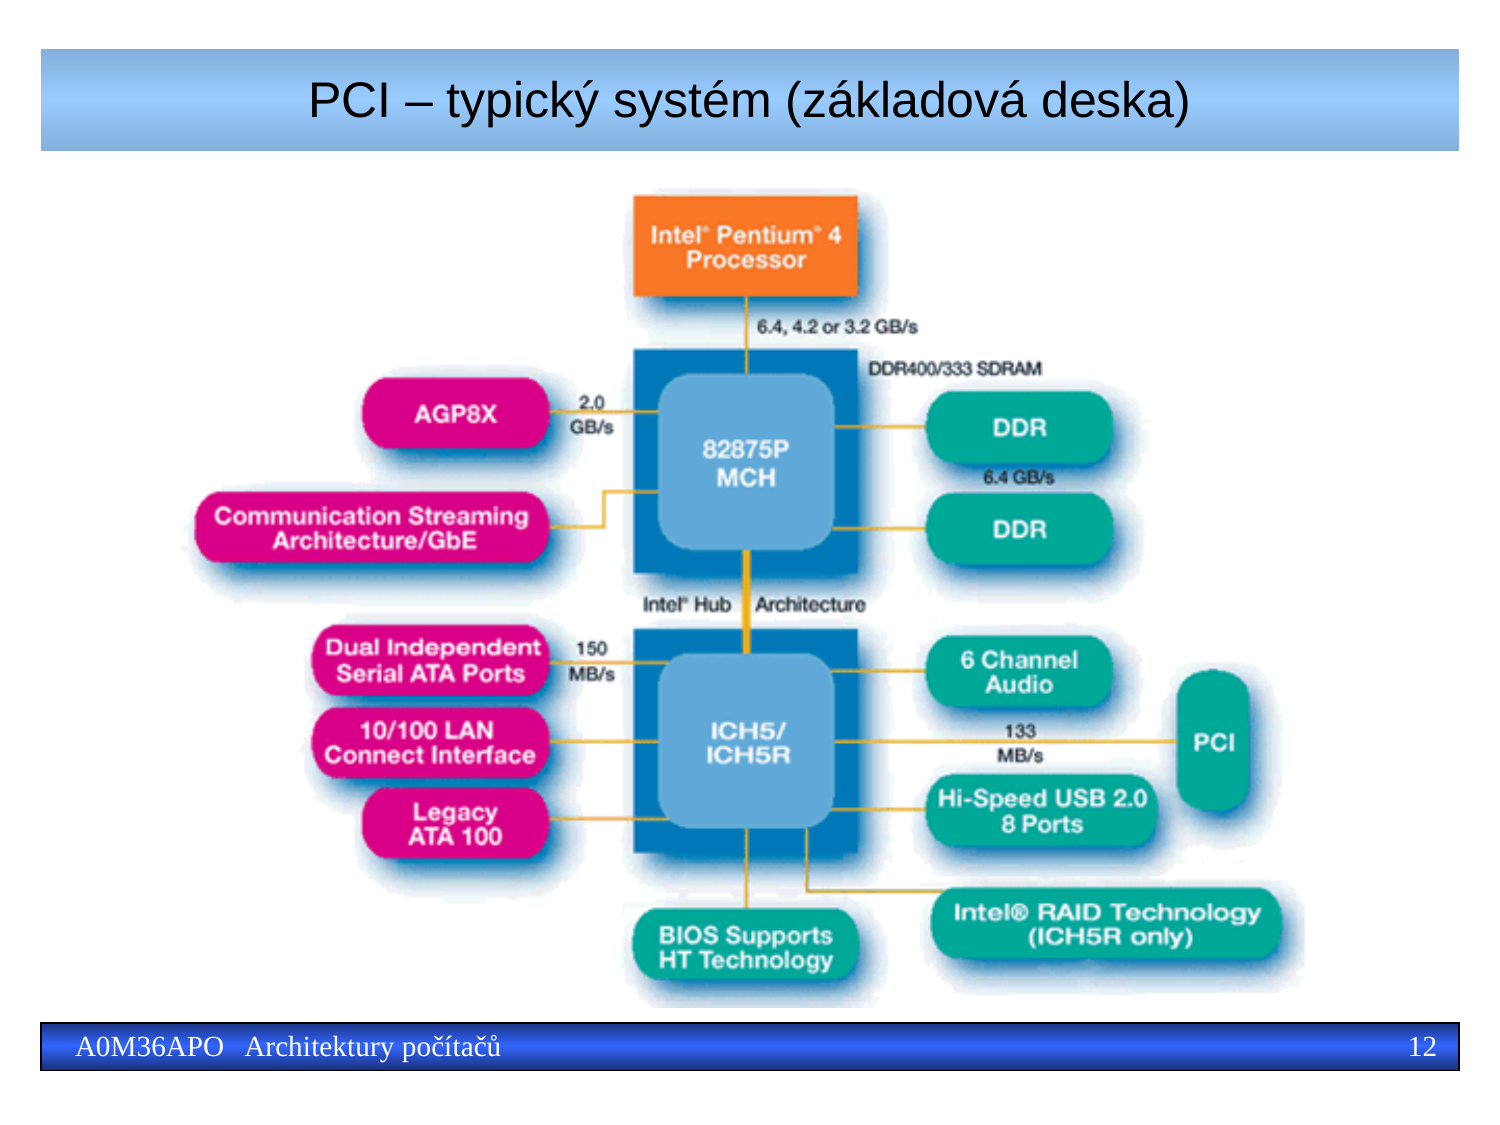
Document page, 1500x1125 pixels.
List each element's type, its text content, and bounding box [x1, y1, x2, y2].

picture [174, 174, 1326, 1008]
title PCI – typický systém (základová deska) [41, 49, 1459, 151]
